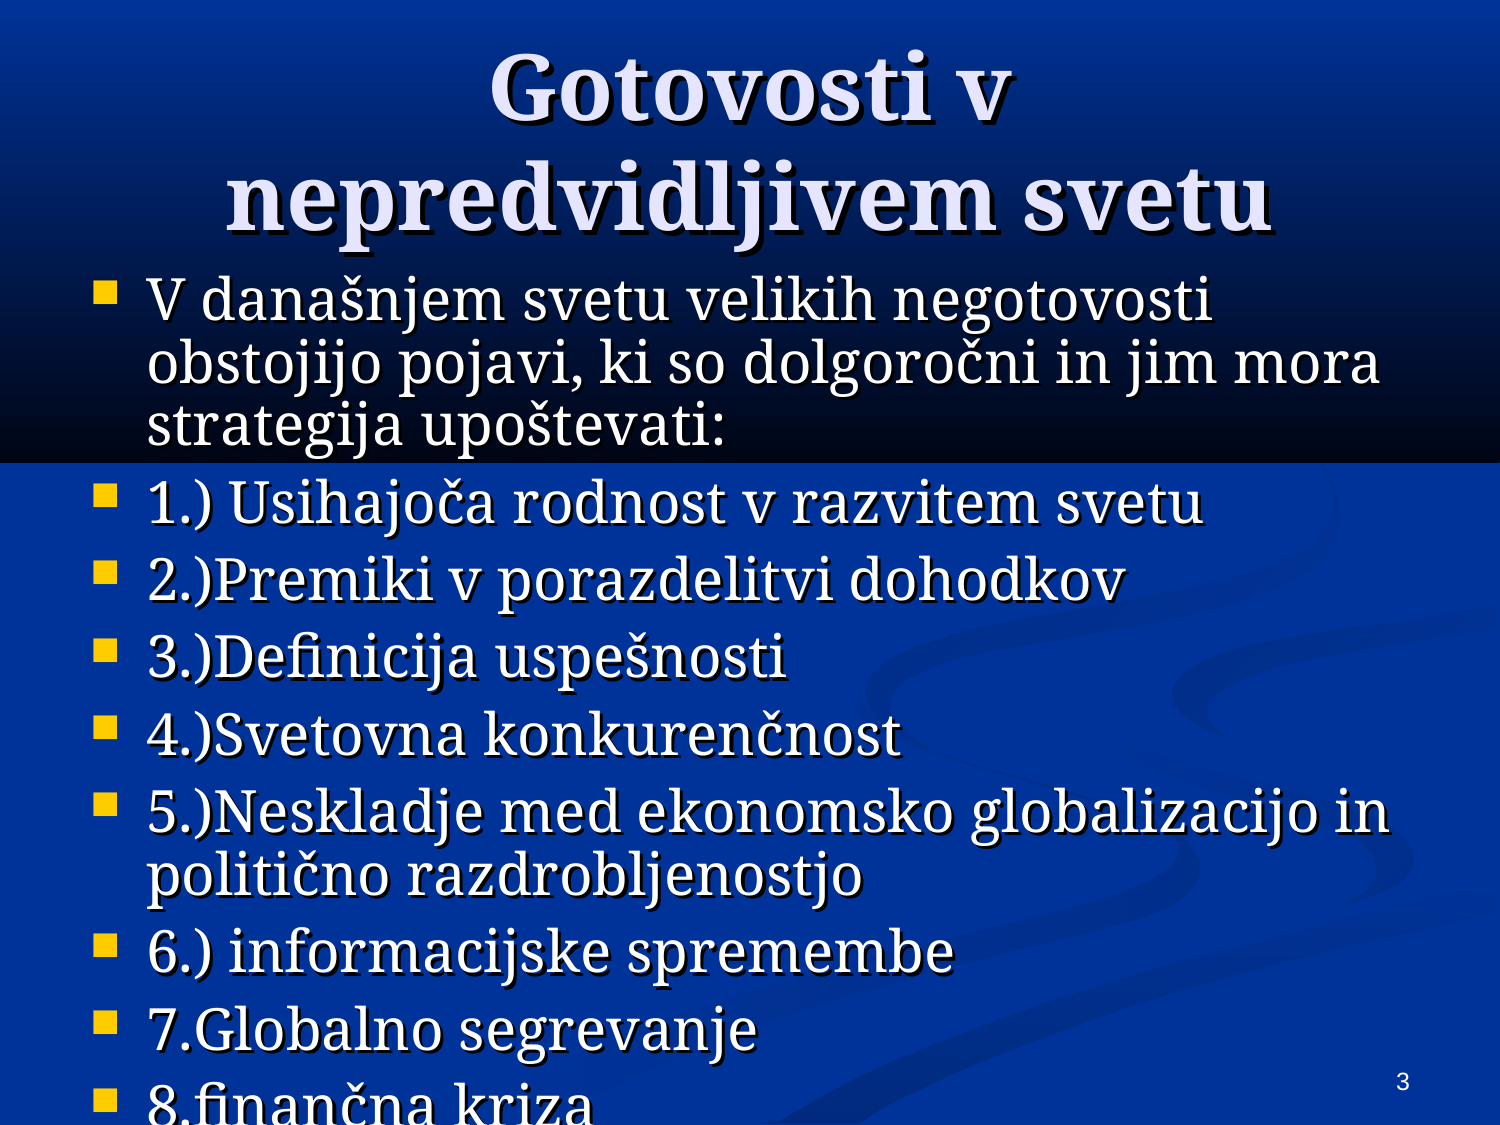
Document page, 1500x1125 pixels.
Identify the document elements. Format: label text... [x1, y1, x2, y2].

title Gotovosti v nepredvidljivem svetu [75, 21, 1426, 257]
list V današnjem svetu velikih negotovosti obstojijo pojavi, ki so dolgoročni in jim mora strategija upoštevati: 1.) Usihajoča rodnost v razvitem svetu 2.)Premiki v porazdelitvi dohodkov 3.)Definicija uspešnosti 4.)Svetovna konkurenčnost 5.)Neskladje med ekonomsko globalizacijo in politično razdrobljenostjo 6.) informacijske spremembe 7.Globalno segrevanje 8.finančna kriza [75, 262, 1426, 1125]
